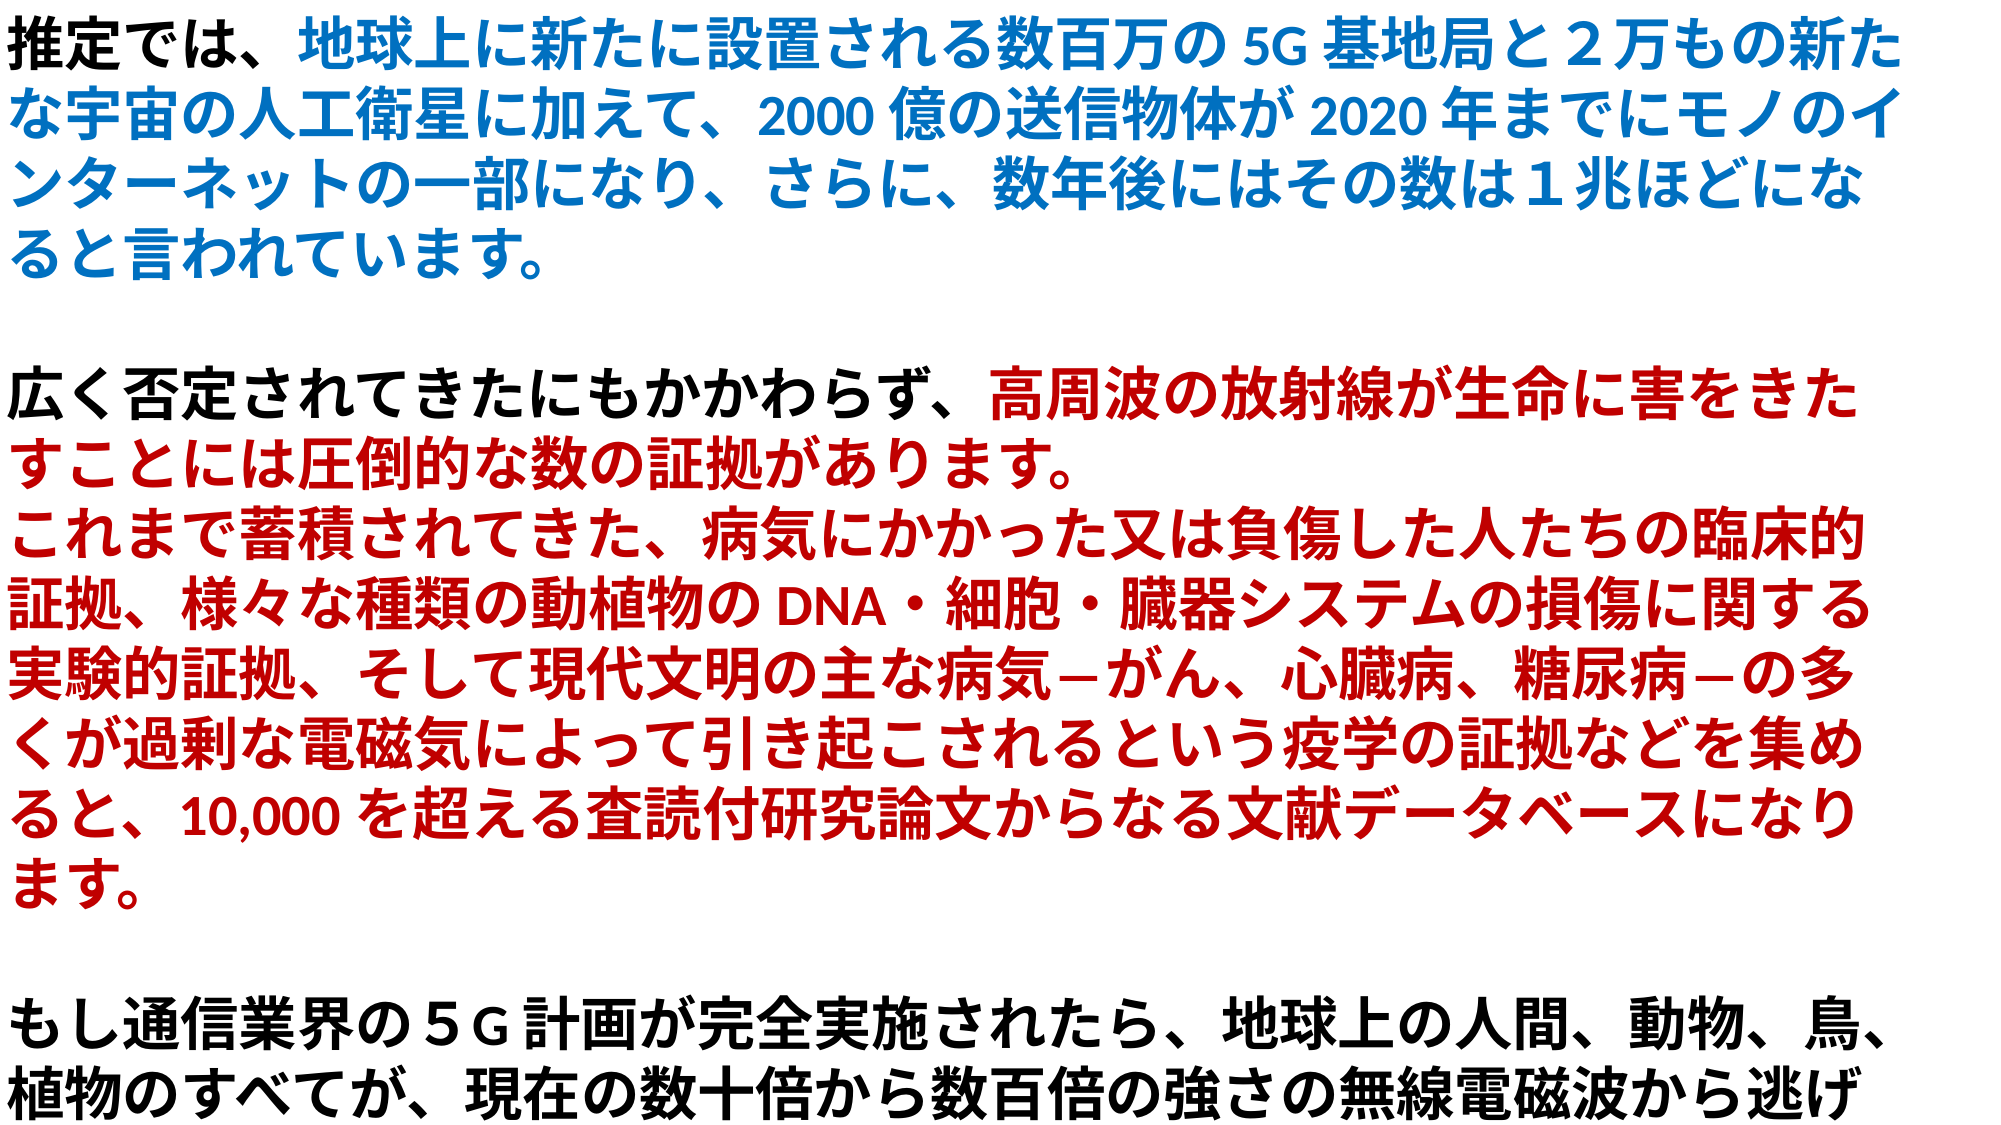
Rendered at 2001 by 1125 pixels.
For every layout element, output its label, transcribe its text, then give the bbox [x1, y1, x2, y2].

text_box 推定では、地球上に新たに設置される数百万の 5G 基地局と２万もの新たな宇宙の人工衛星に加えて、2000 億の送信物体が 2020 年までにモノのインターネットの一部になり、さらに、数年後にはその数は１兆ほどになると言われています。​ ​広く否定されてきたにもかかわらず、高周波の放射線が生命に害をきたすことには圧倒的な数の証拠があります。 これまで蓄積されてきた、病気にかかった又は負傷した人たちの臨床的証拠、様々な種類の動植物の DNA・細胞・臓器システムの損傷に関する実験的証拠、そして現代文明の主な病気―がん、心臓病、糖尿病―の多くが過剰な電磁気によって引き起こされるという疫学の証拠などを集めると、10,000 を超える査読付研究論文からなる文献データベースになります。 もし通信業界の５G 計画が完全実施されたら、地球上の人間、動物、鳥、植物のすべてが、現在の数十倍から数百倍の強さの無線電磁波から逃げる術を全く見出せないまま、24 時間 365 日の間、その照射を受け続けることになります。 [0, 0, 1927, 1125]
